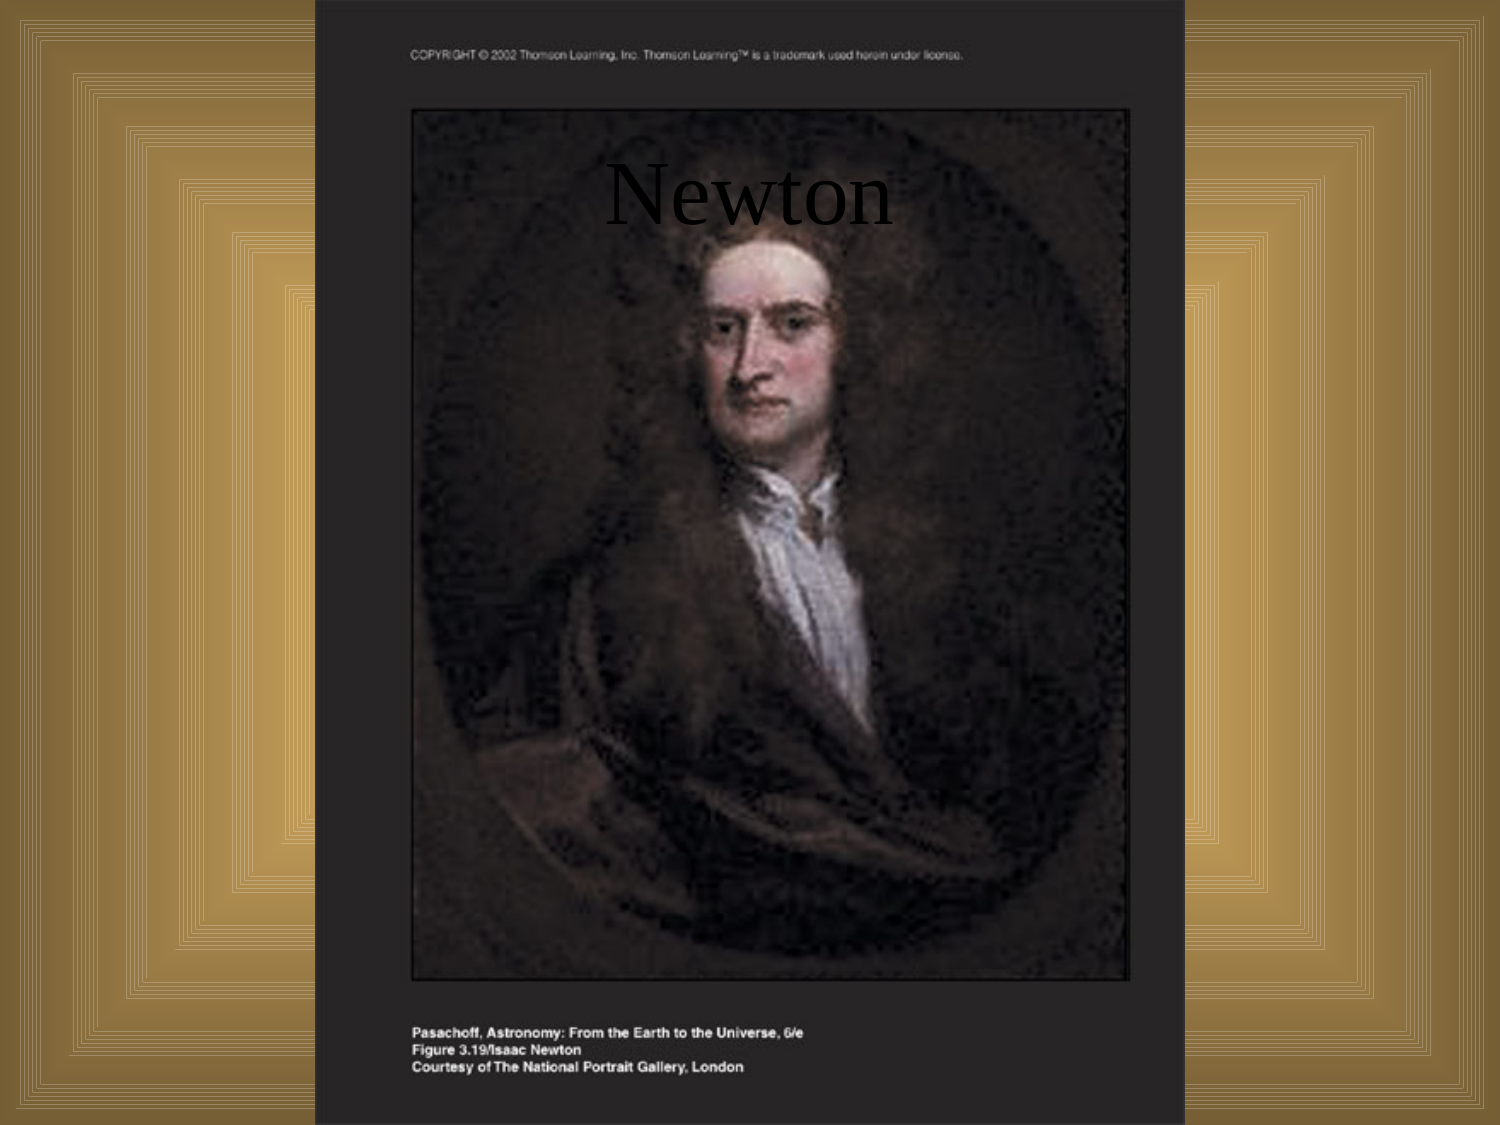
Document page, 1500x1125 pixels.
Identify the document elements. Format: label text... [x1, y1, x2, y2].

picture [315, 0, 1185, 99]
picture [315, 288, 1185, 1125]
title Newton [112, 99, 1388, 288]
